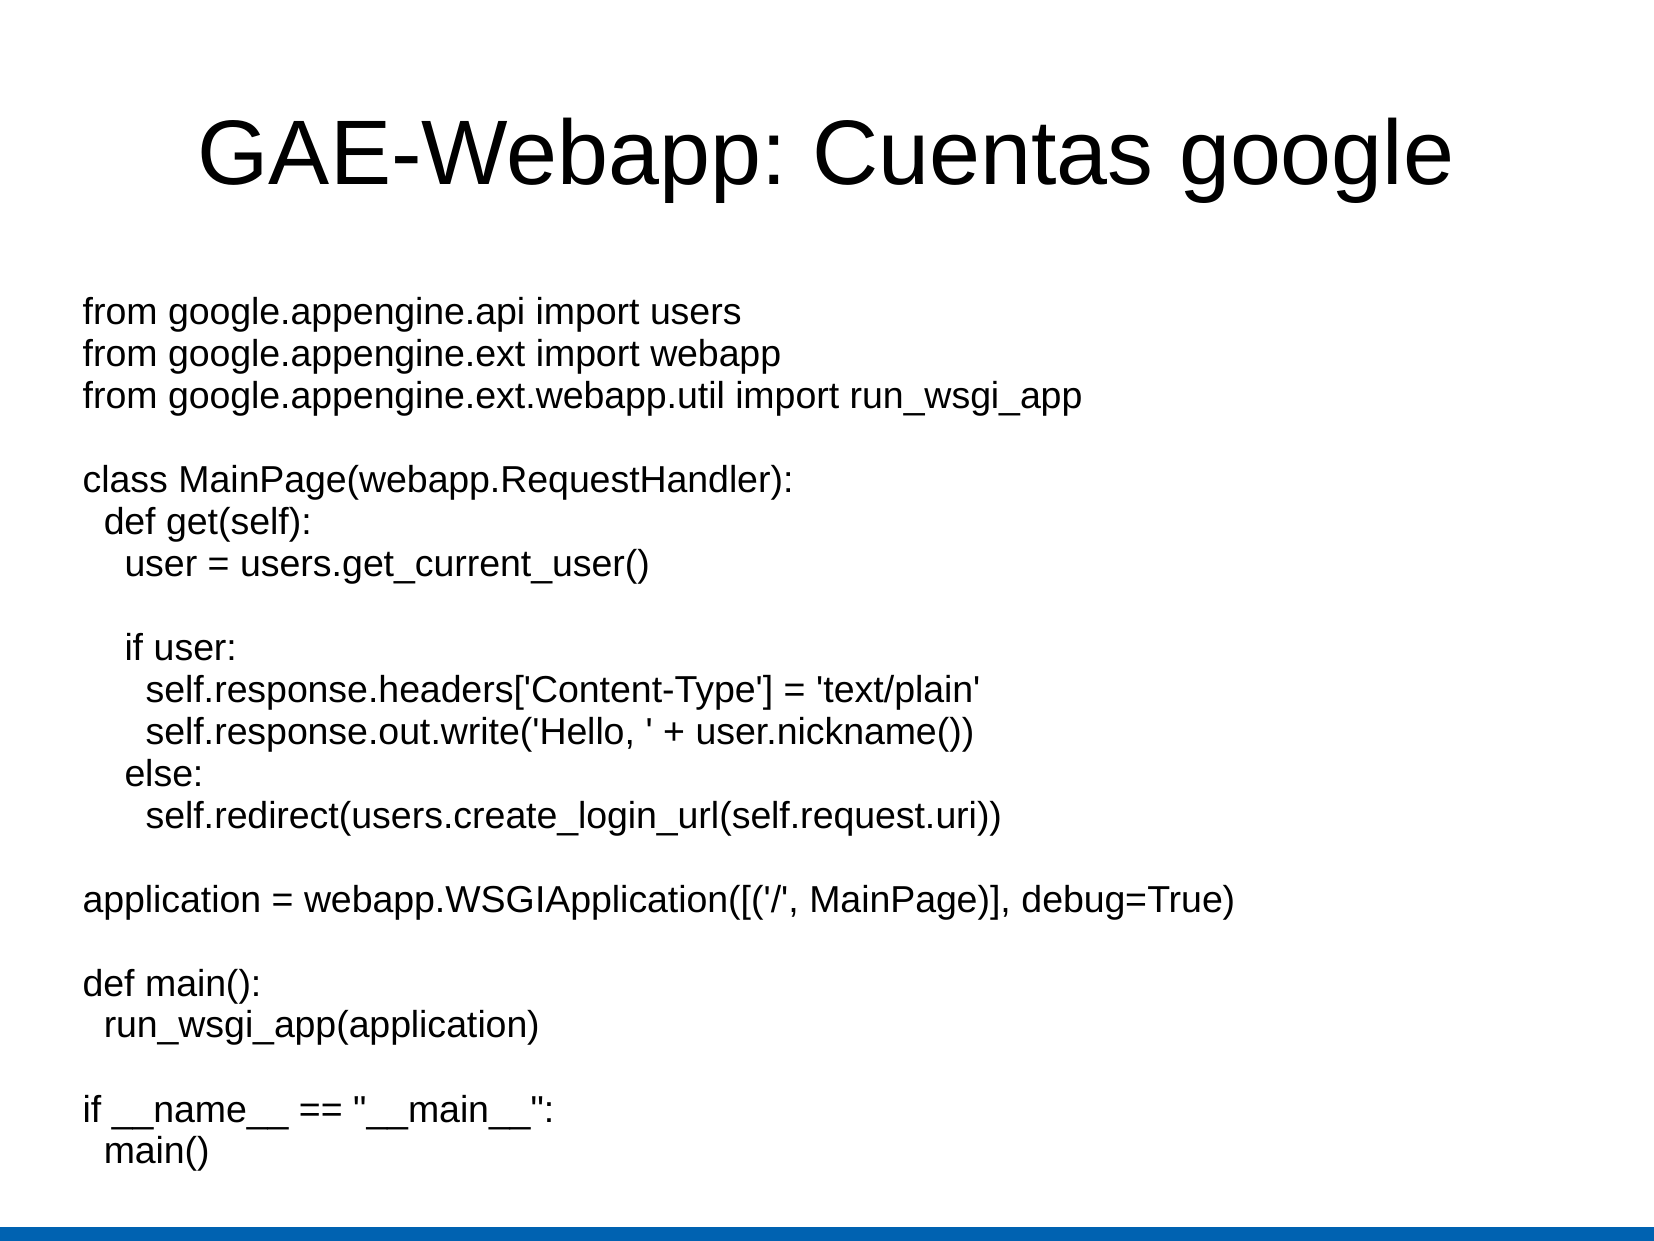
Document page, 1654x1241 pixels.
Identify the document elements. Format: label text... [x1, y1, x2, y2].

subtitle from google.appengine.api import users from google.appengine.ext import webapp from google.appengine.ext.webapp.util import run_wsgi_app class MainPage(webapp.RequestHandler): def get(self): user = users.get_current_user() if user: self.response.headers['Content-Type'] = 'text/plain' self.response.out.write('Hello, ' + user.nickname()) else: self.redirect(users.create_login_url(self.request.uri)) application = webapp.WSGIApplication([('/', MainPage)], debug=True) def main(): run_wsgi_app(application) if __name__ == "__main__": main() [82, 290, 1571, 1173]
title GAE-Webapp: Cuentas google [82, 49, 1571, 257]
